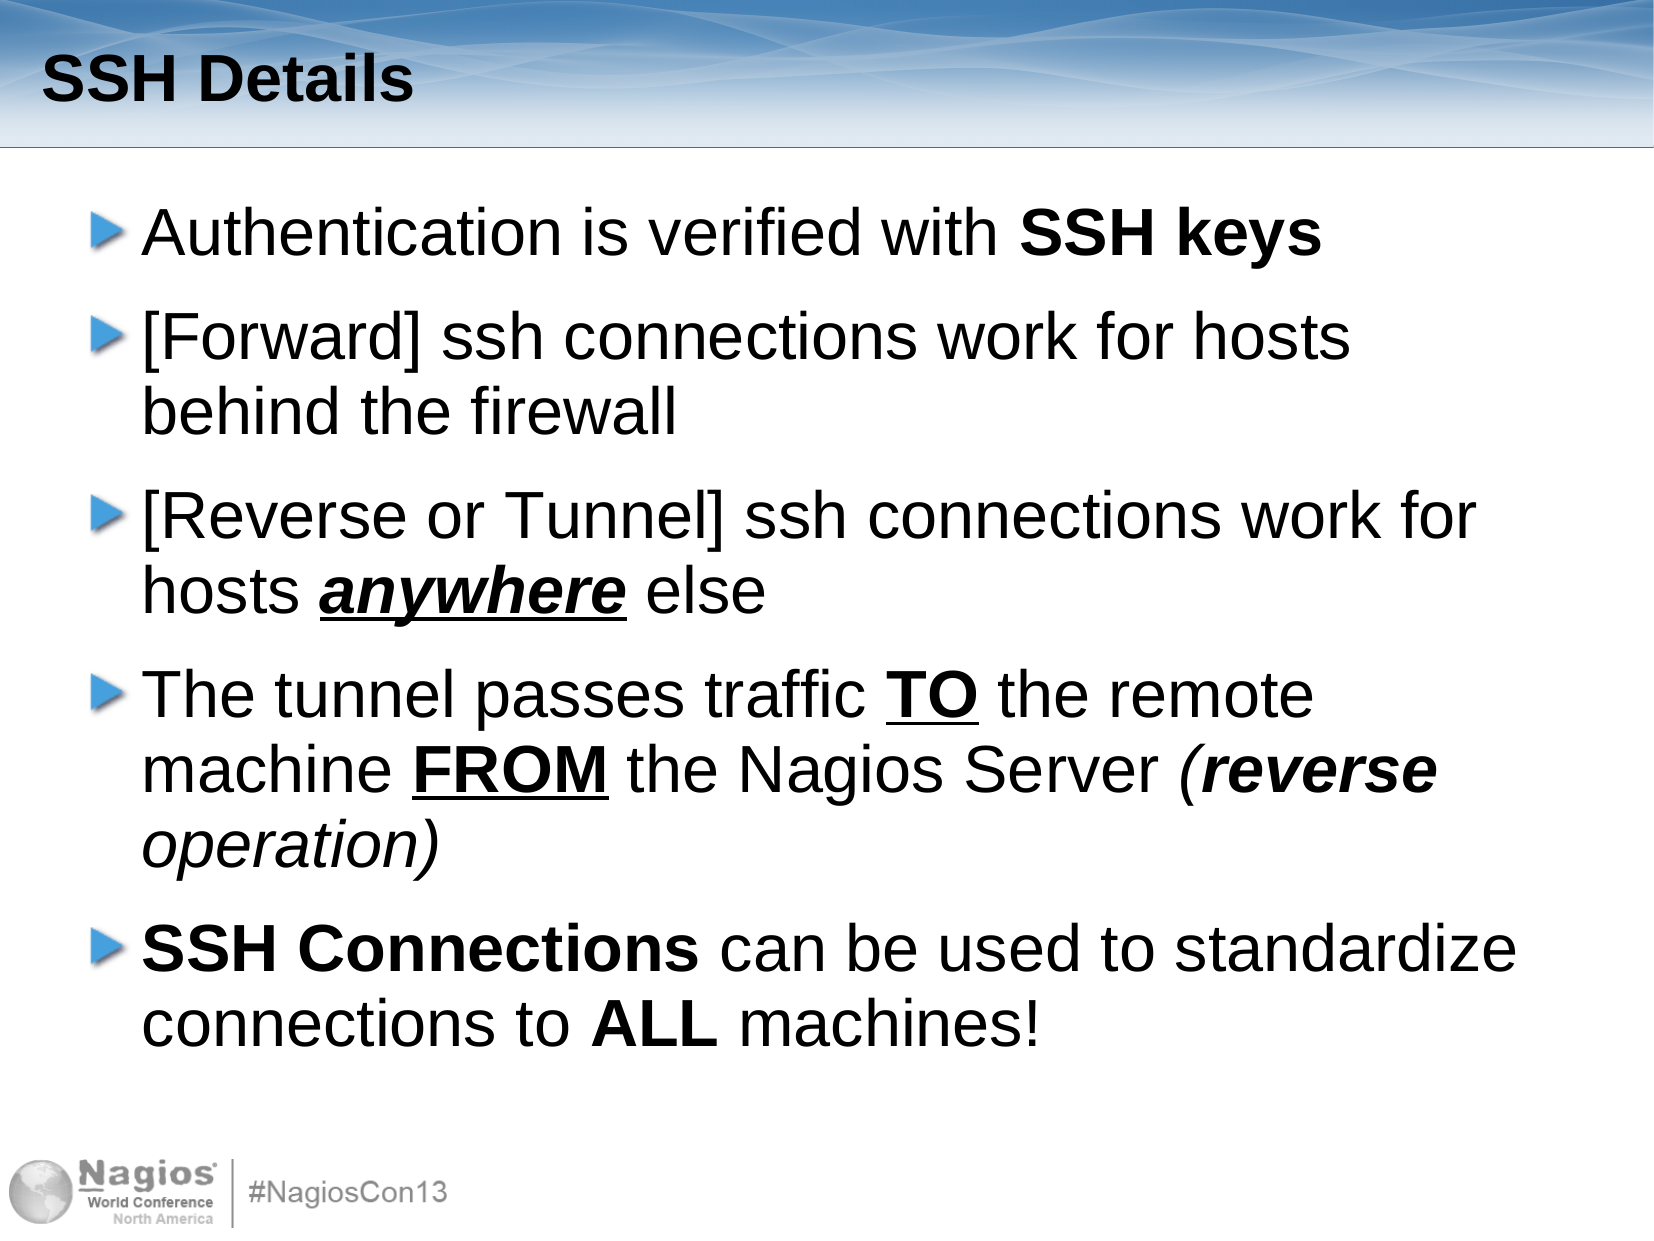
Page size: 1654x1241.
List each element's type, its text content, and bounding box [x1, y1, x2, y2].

picture [0, 0, 1654, 147]
title SSH Details [41, 29, 1248, 127]
picture [9, 1159, 453, 1228]
list Authentication is verified with SSH keys [Forward] ssh connections work for hosts behind the firewall [Reverse or Tunnel] ssh connections work for hosts anywhere else The tunnel passes traffic TO the remote machine FROM the Nagios Server (reverse operation) SSH Connections can be used to standardize connections to ALL machines! [70, 194, 1560, 1061]
